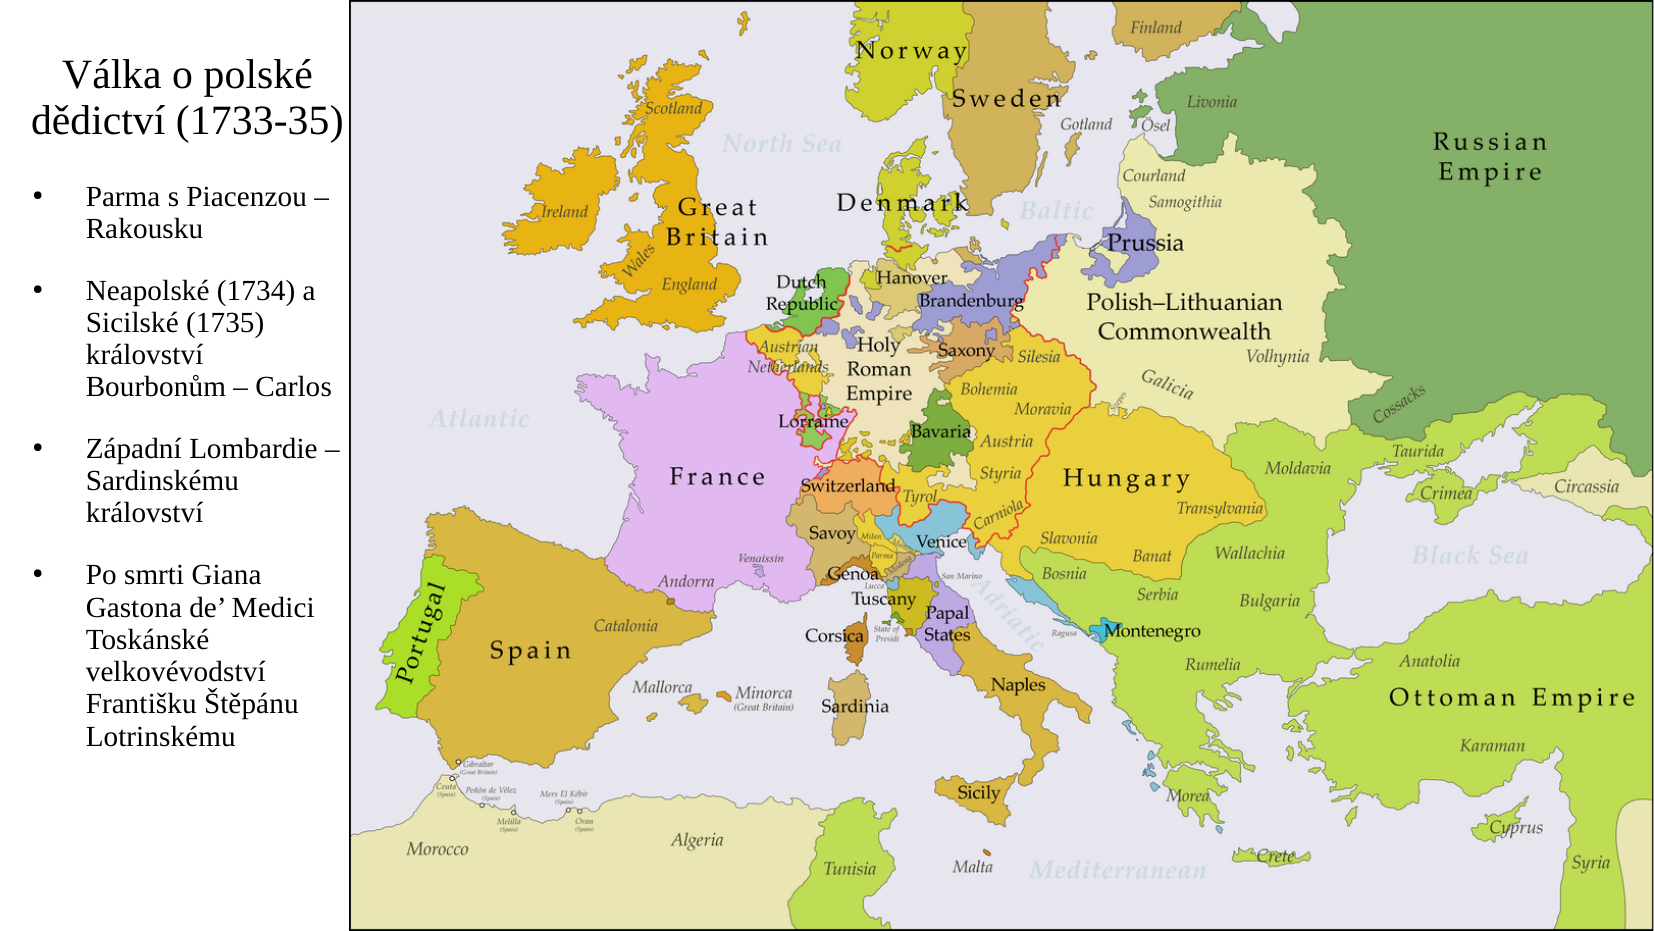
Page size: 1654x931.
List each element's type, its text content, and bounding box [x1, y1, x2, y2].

title Válka o polské dědictví (1733-35) [30, 15, 346, 180]
picture [349, 0, 1654, 931]
list Parma s Piacenzou – Rakousku Neapolské (1734) a Sicilské (1735) království Bourbonům – Carlos Západní Lombardie – Sardinskému království Po smrti Giana Gastona de’ Medici Toskánské velkovévodství Františku Štěpánu Lotrinskému [15, 180, 346, 916]
